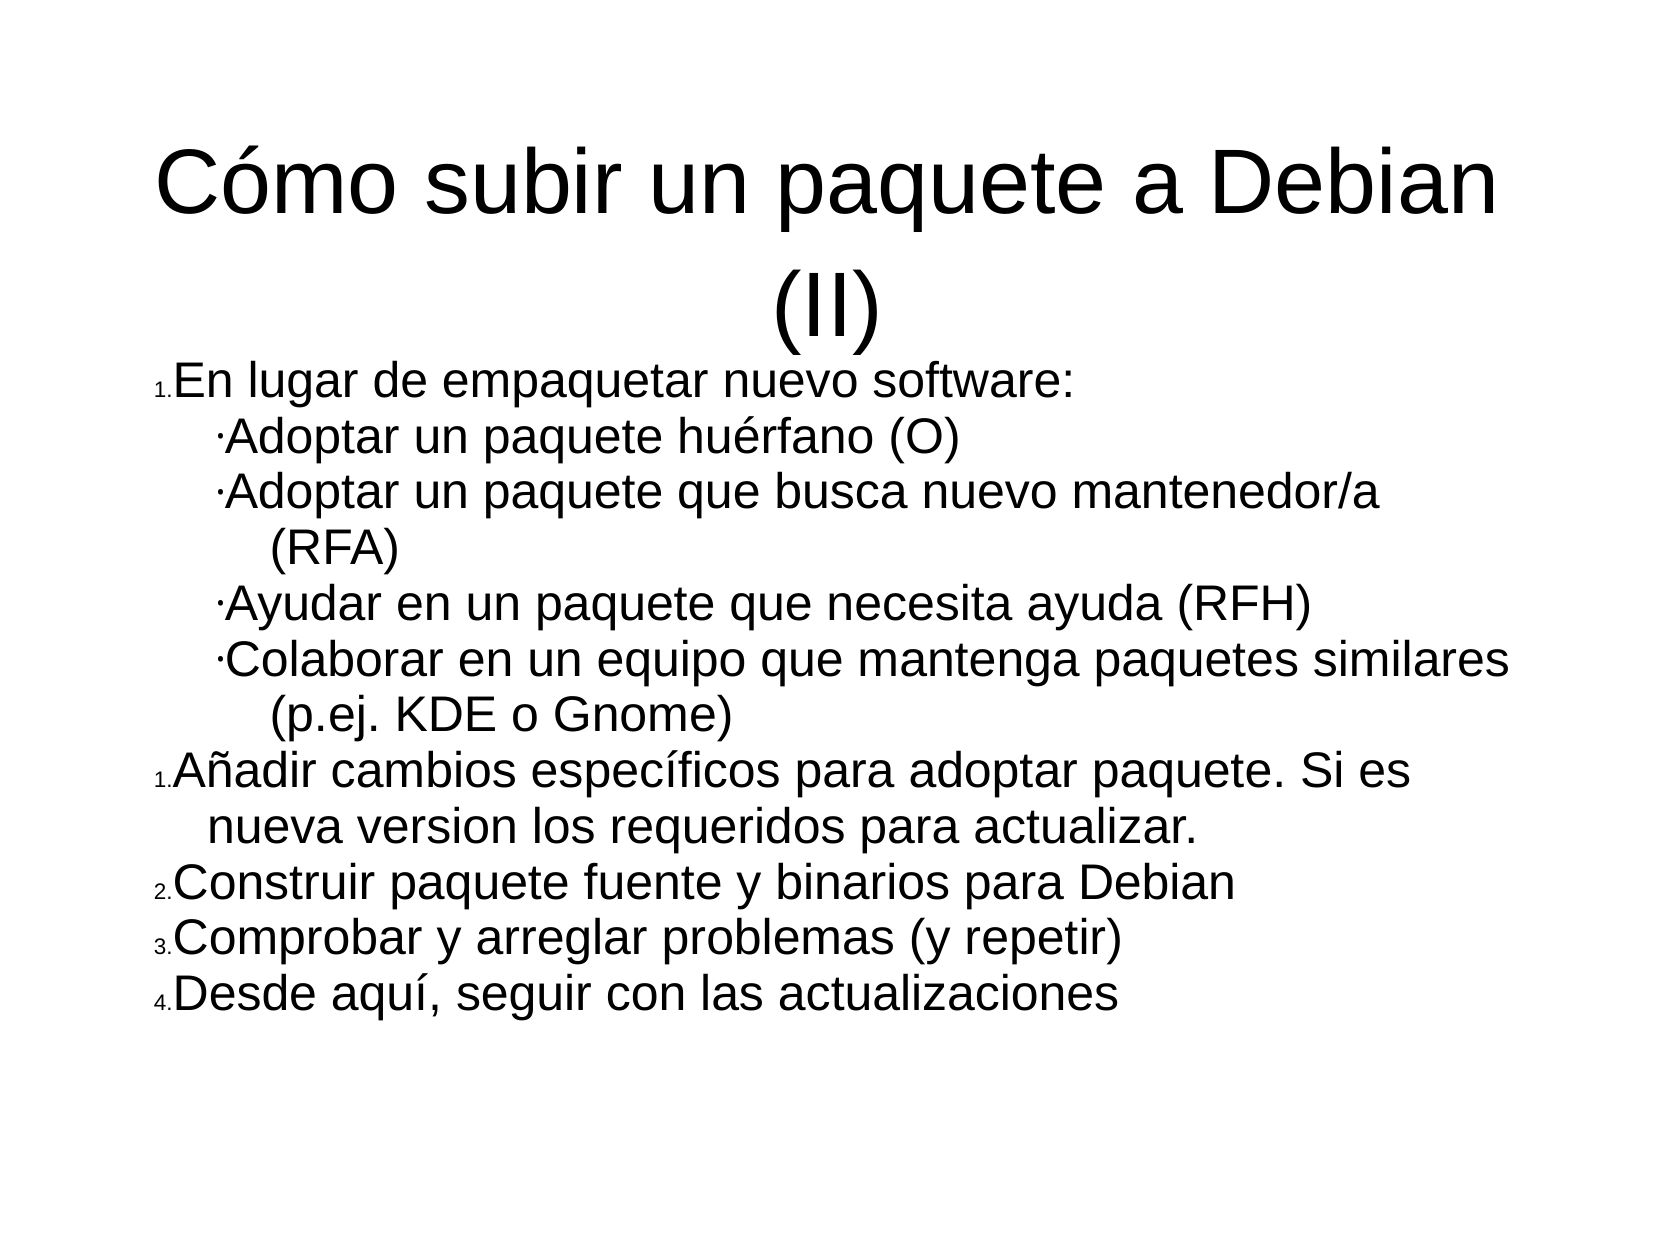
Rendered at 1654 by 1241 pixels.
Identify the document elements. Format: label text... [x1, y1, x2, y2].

title Cómo subir un paquete a Debian (II) [121, 102, 1534, 311]
list En lugar de empaquetar nuevo software: Adoptar un paquete huérfano (O) Adoptar un paquete que busca nuevo mantenedor/a (RFA) Ayudar en un paquete que necesita ayuda (RFH) Colaborar en un equipo que mantenga paquetes similares (p.ej. KDE o Gnome) Añadir cambios específicos para adoptar paquete. Si es nueva version los requeridos para actualizar. Construir paquete fuente y binarios para Debian Comprobar y arreglar problemas (y repetir) Desde aquí, seguir con las actualizaciones [121, 344, 1534, 1127]
